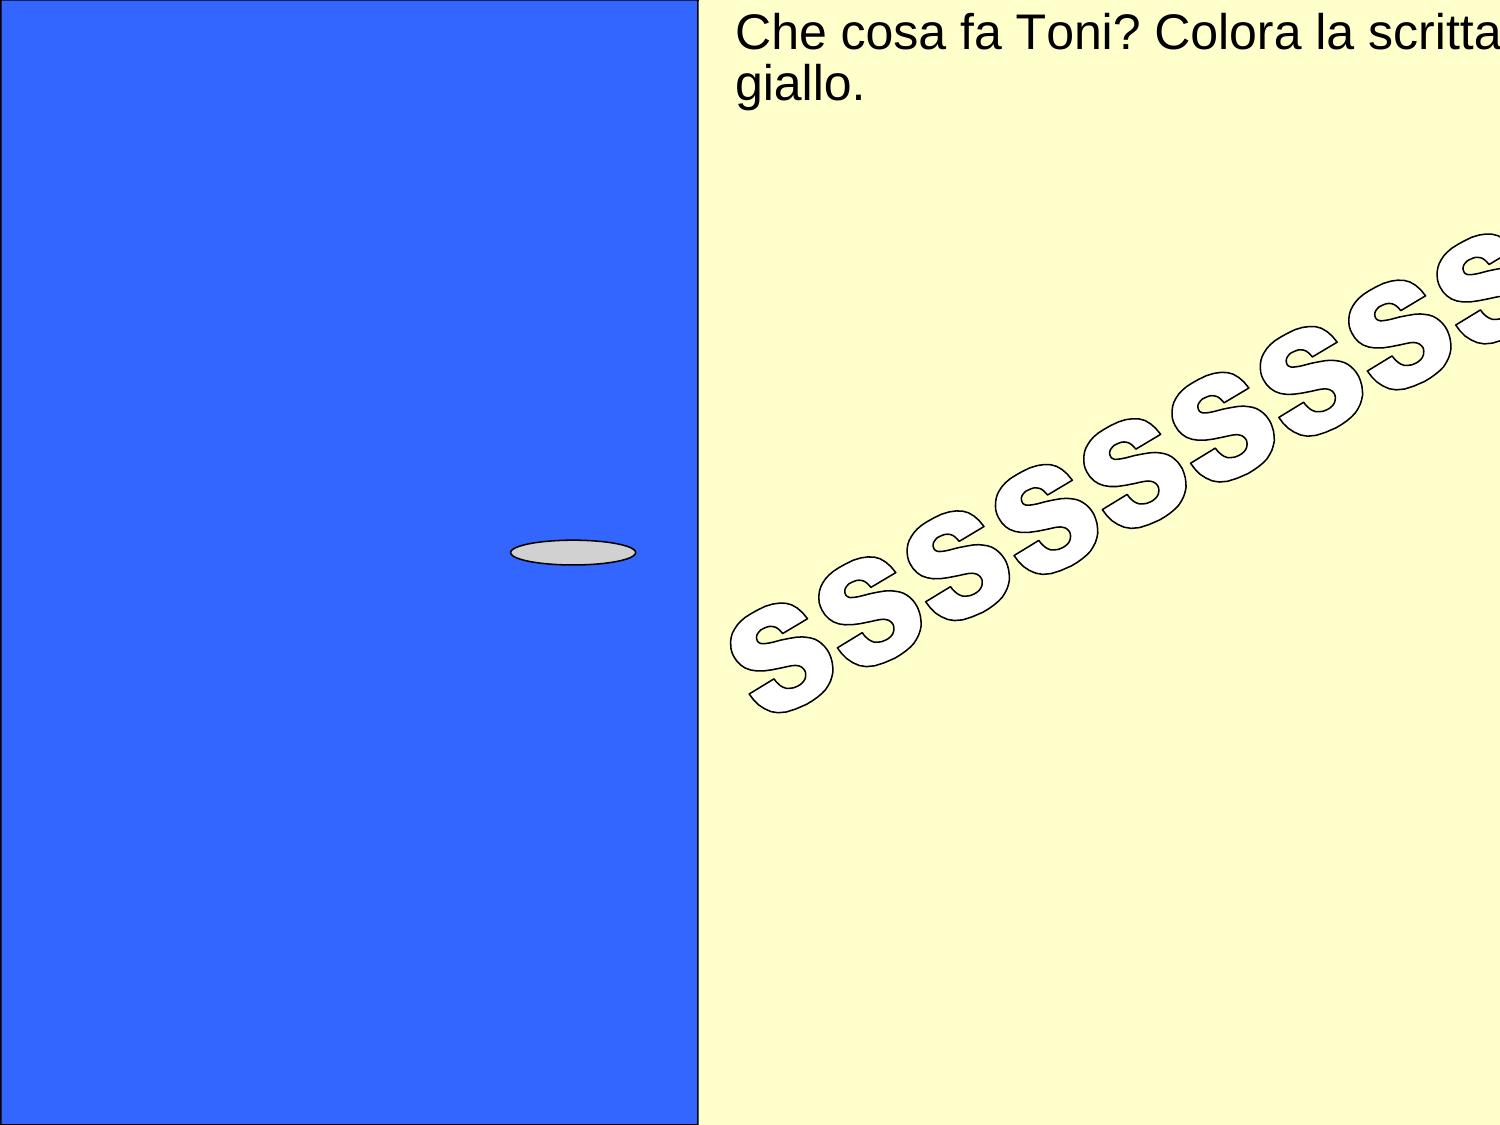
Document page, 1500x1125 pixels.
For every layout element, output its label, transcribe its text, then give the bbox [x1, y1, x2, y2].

text_box Che cosa fa Toni? Colora la scritta di giallo. [720, 0, 1500, 207]
text_box [907, 510, 1010, 621]
text_box [995, 464, 1098, 575]
text_box [1455, 309, 1500, 344]
text_box [1260, 326, 1363, 437]
text_box [1083, 418, 1187, 529]
text_box [730, 603, 833, 713]
text_box [0, 0, 698, 1125]
text_box [1172, 372, 1275, 483]
text_box [1437, 234, 1500, 302]
text_box [1348, 280, 1451, 390]
text_box [818, 556, 922, 667]
